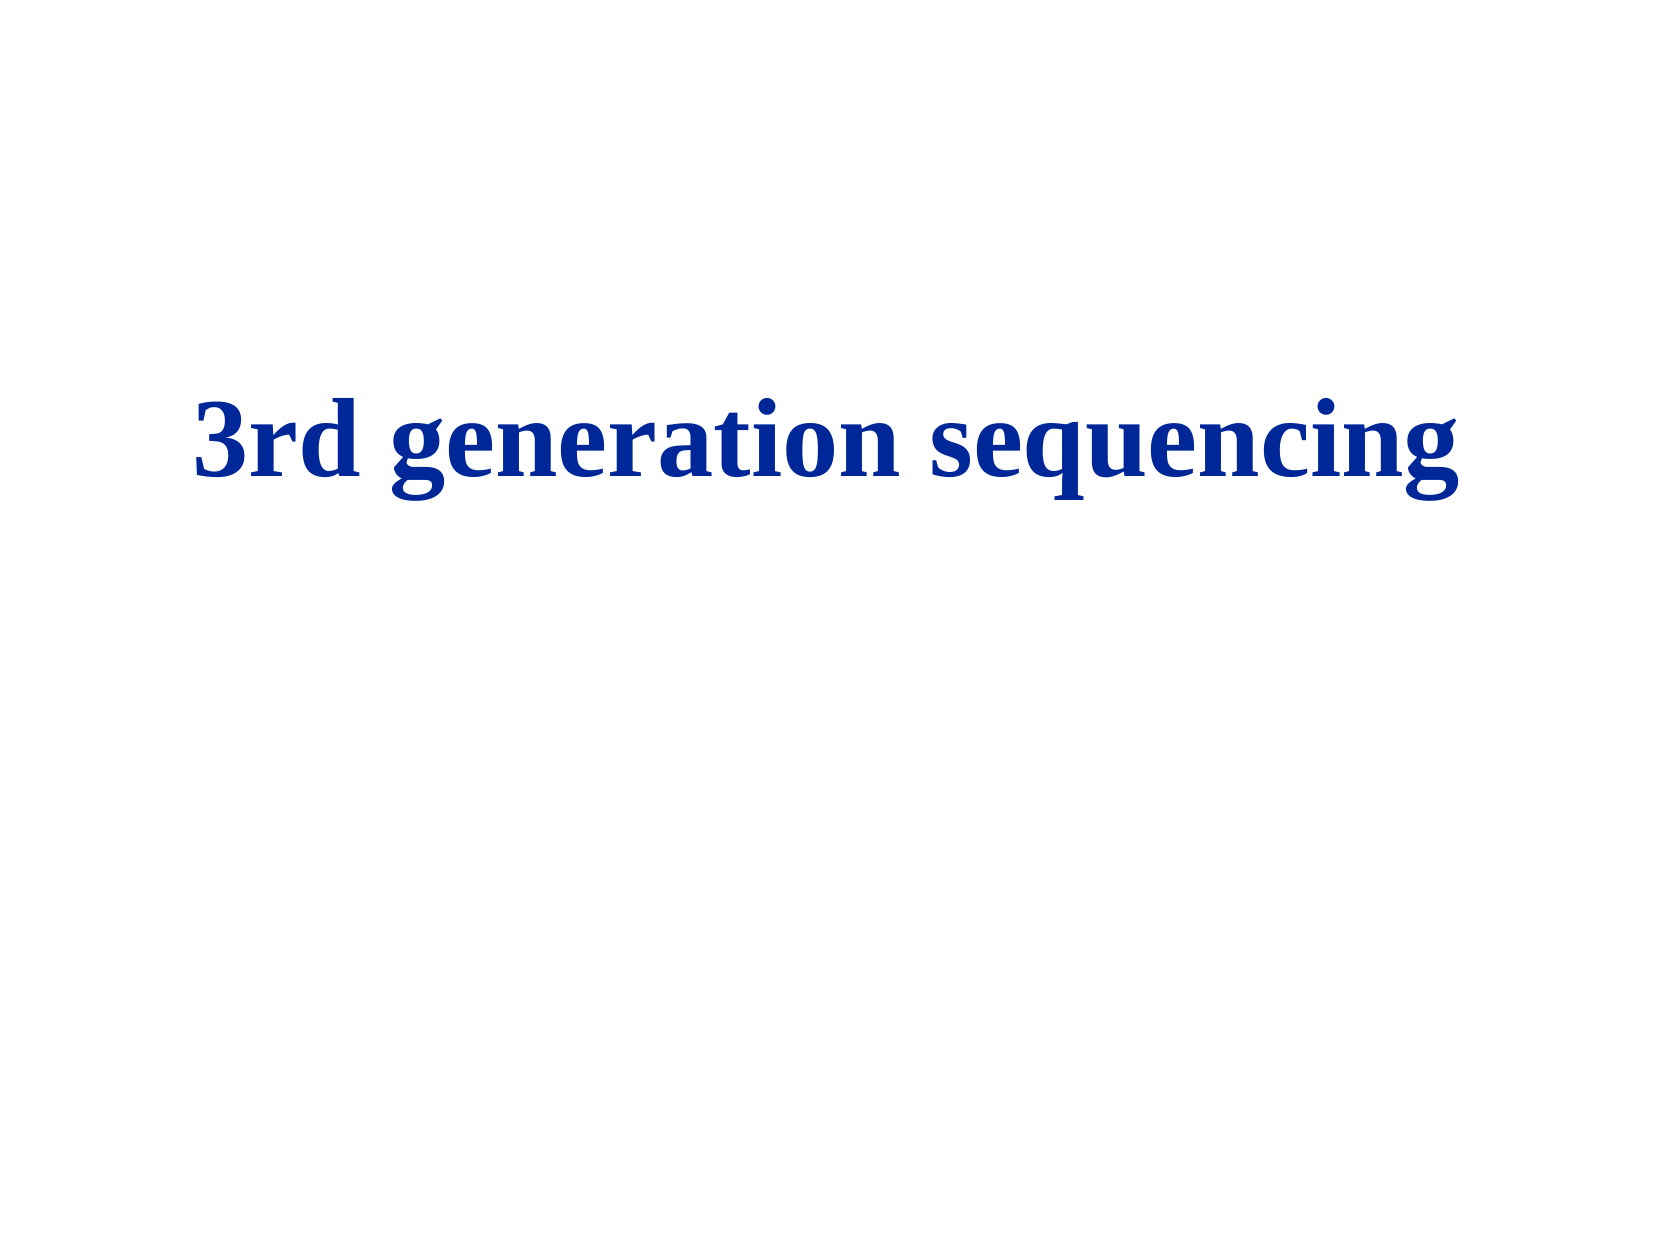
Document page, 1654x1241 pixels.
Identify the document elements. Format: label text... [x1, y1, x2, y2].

title 3rd generation sequencing [82, 315, 1571, 563]
